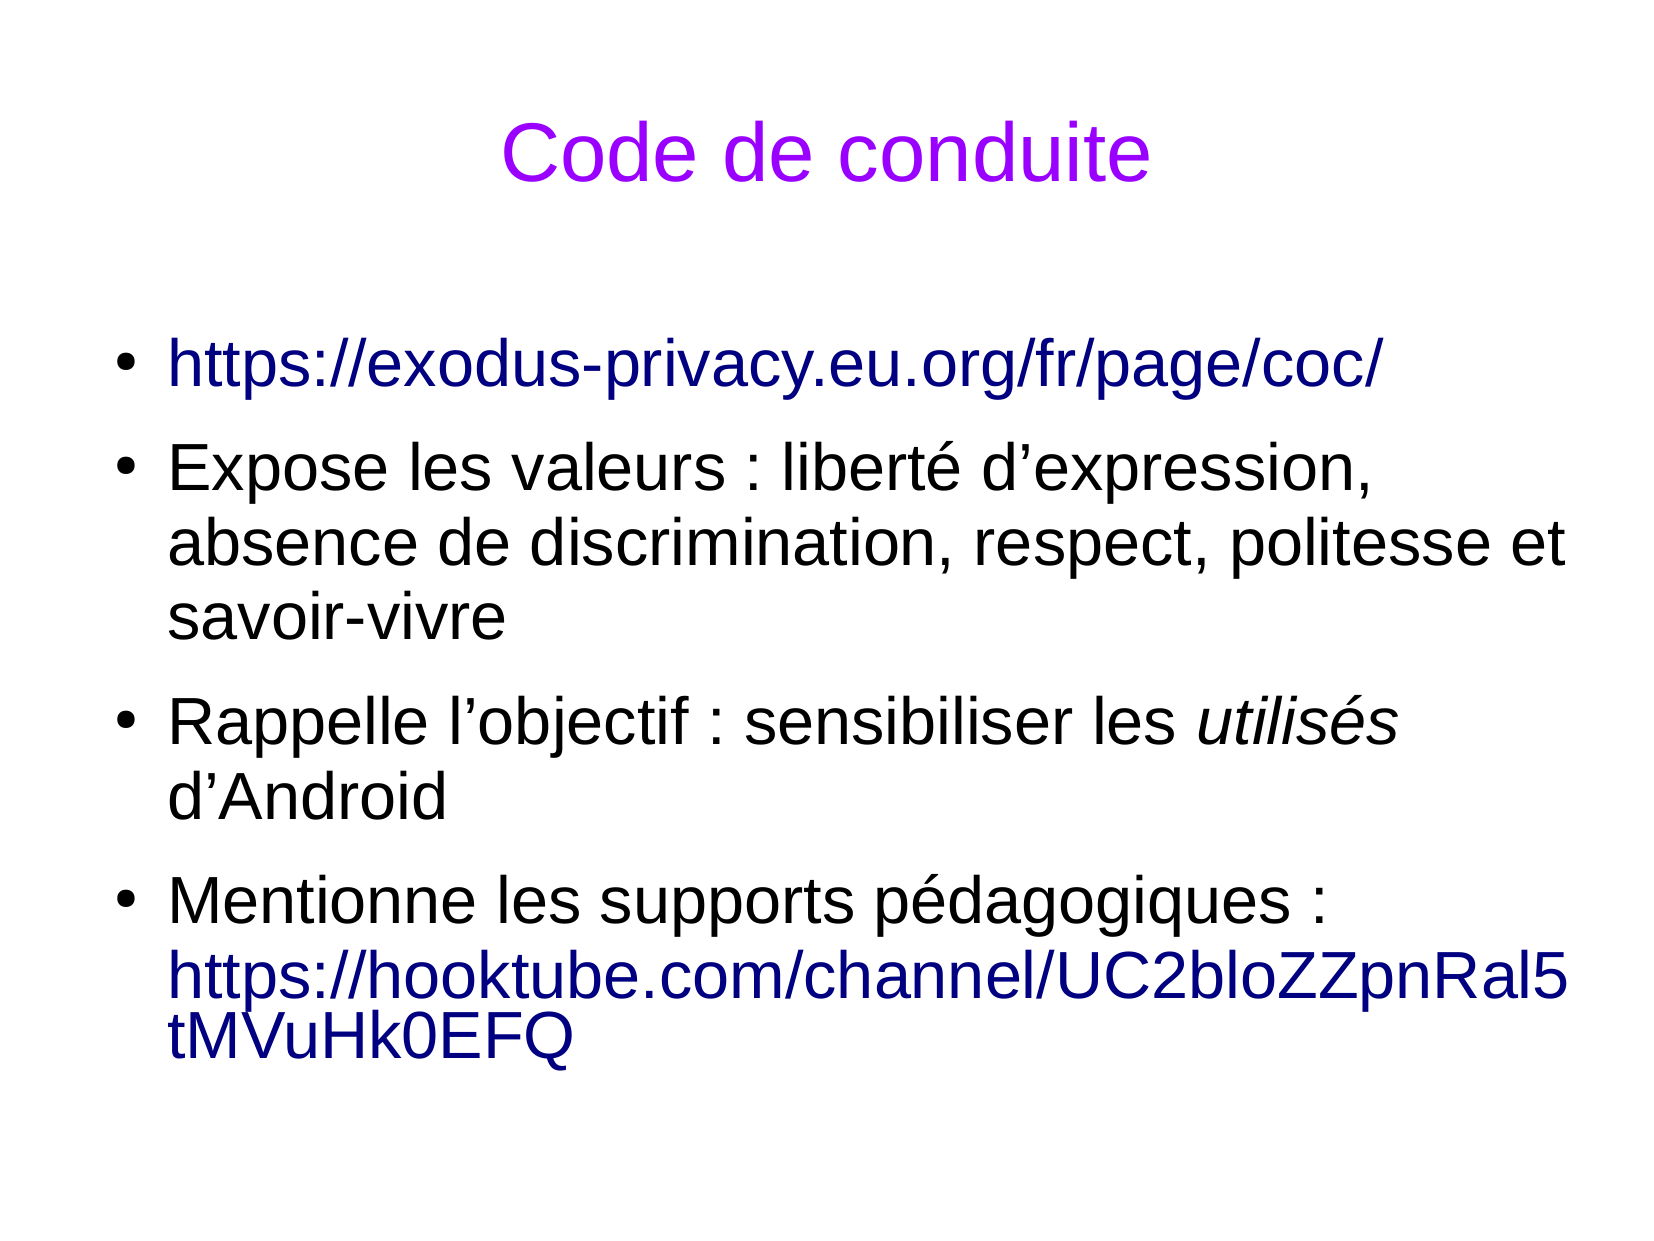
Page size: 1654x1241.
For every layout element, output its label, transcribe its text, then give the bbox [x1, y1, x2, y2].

title Code de conduite [82, 38, 1571, 268]
list https://exodus-privacy.eu.org/fr/page/coc/ Expose les valeurs : liberté d’expression, absence de discrimination, respect, politesse et savoir-vivre Rappelle l’objectif : sensibiliser les utilisés d’Android Mentionne les supports pédagogiques : https://hooktube.com/channel/UC2bloZZpnRal5tMVuHk0EFQ [96, 325, 1585, 1158]
